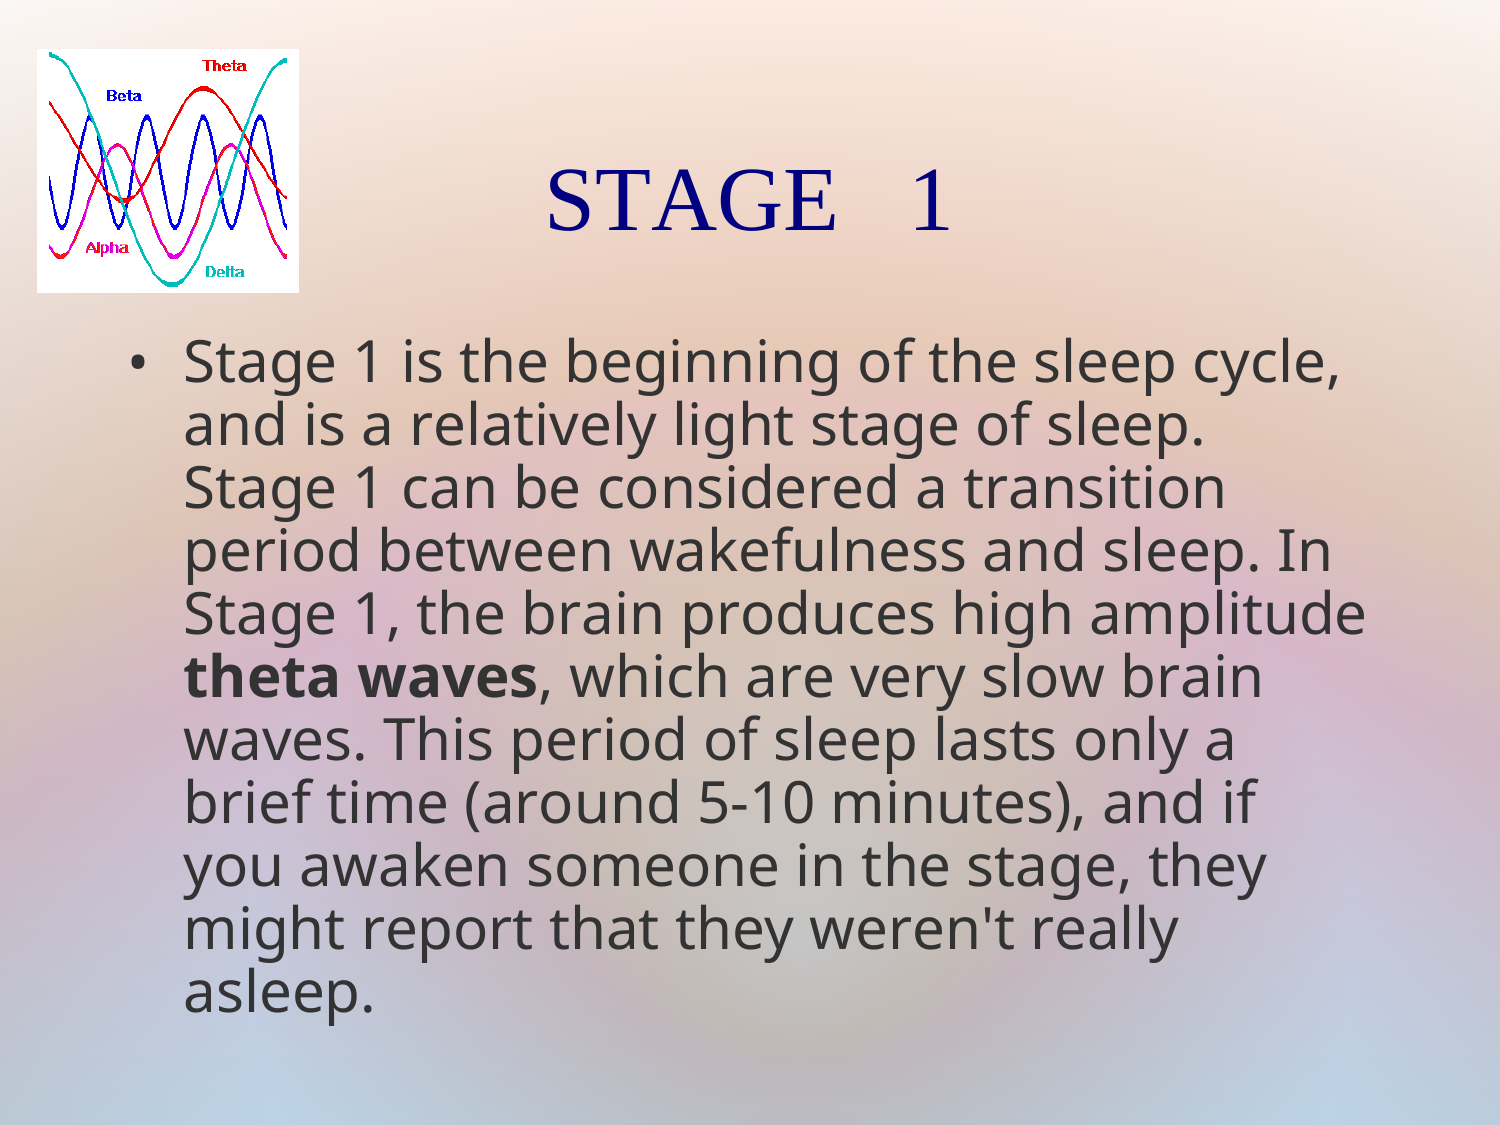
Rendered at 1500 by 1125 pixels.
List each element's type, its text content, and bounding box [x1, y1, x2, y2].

list Stage 1 is the beginning of the sleep cycle, and is a relatively light stage of sleep. Stage 1 can be considered a transition period between wakefulness and sleep. In Stage 1, the brain produces high amplitude theta waves, which are very slow brain waves. This period of sleep lasts only a brief time (around 5-10 minutes), and if you awaken someone in the stage, they might report that they weren't really asleep. [112, 324, 1388, 1096]
title STAGE 1 [299, 99, 1388, 288]
picture [0, 0, 1500, 1125]
